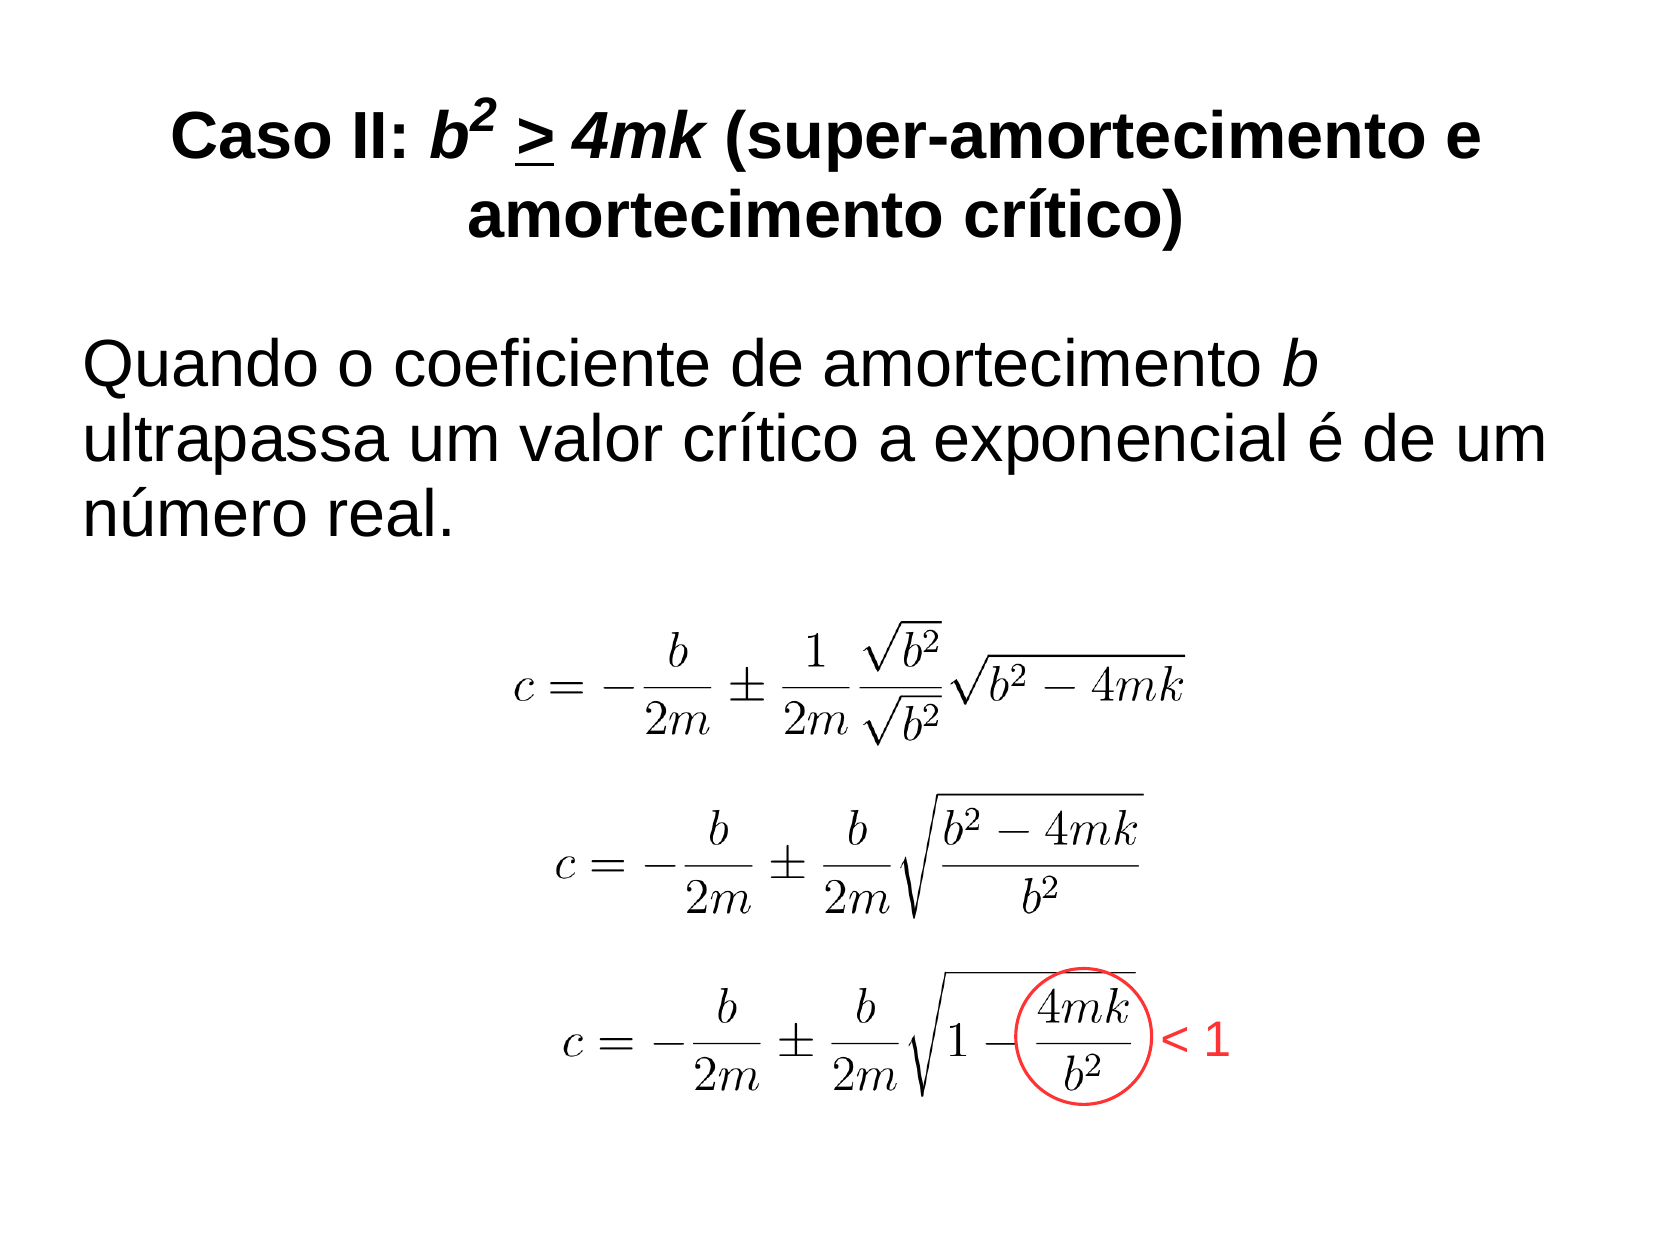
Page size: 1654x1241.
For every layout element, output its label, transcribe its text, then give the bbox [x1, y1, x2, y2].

subtitle Caso II: b2 > 4mk (super-amortecimento e amortecimento crítico) Quando o coeficiente de amortecimento b ultrapassa um valor crítico a exponencial é de um número real. [82, 61, 1571, 1022]
picture [492, 605, 1217, 1111]
text_box < 1 [1145, 1003, 1247, 1075]
picture [1018, 971, 1145, 1102]
